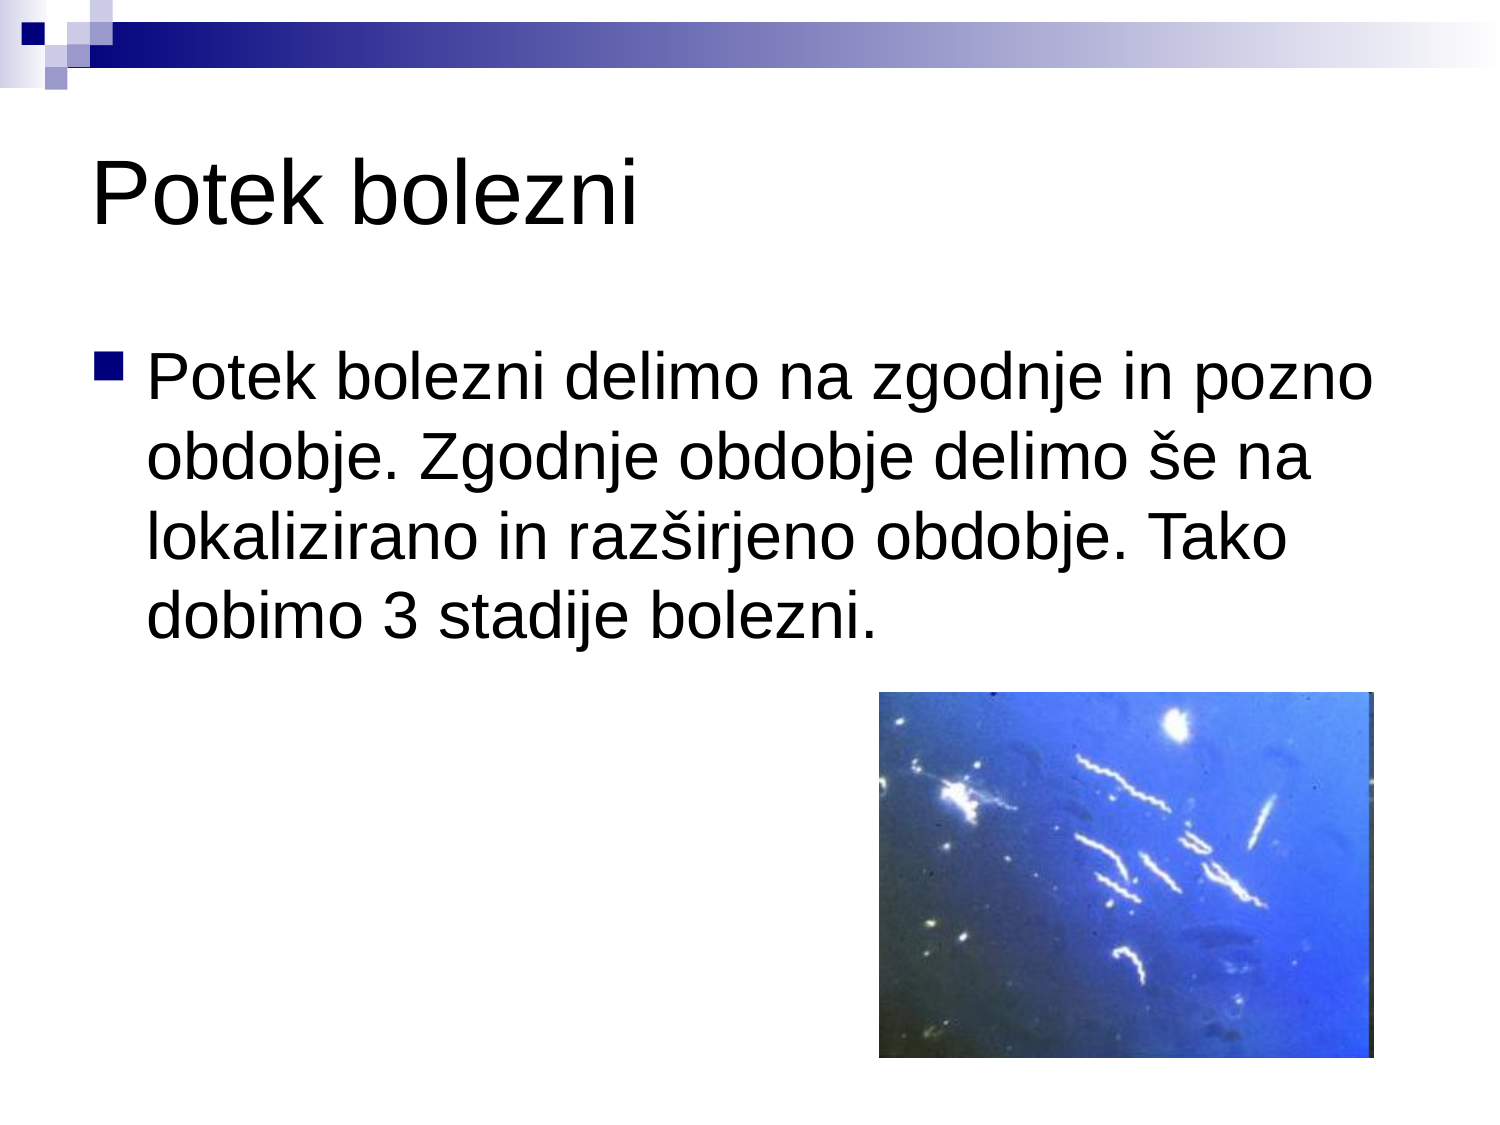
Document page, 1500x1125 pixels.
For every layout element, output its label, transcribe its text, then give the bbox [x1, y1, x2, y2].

title Potek bolezni [75, 75, 1425, 300]
picture [879, 692, 1374, 1058]
list Potek bolezni delimo na zgodnje in pozno obdobje. Zgodnje obdobje delimo še na lokalizirano in razširjeno obdobje. Tako dobimo 3 stadije bolezni. [75, 324, 1425, 963]
